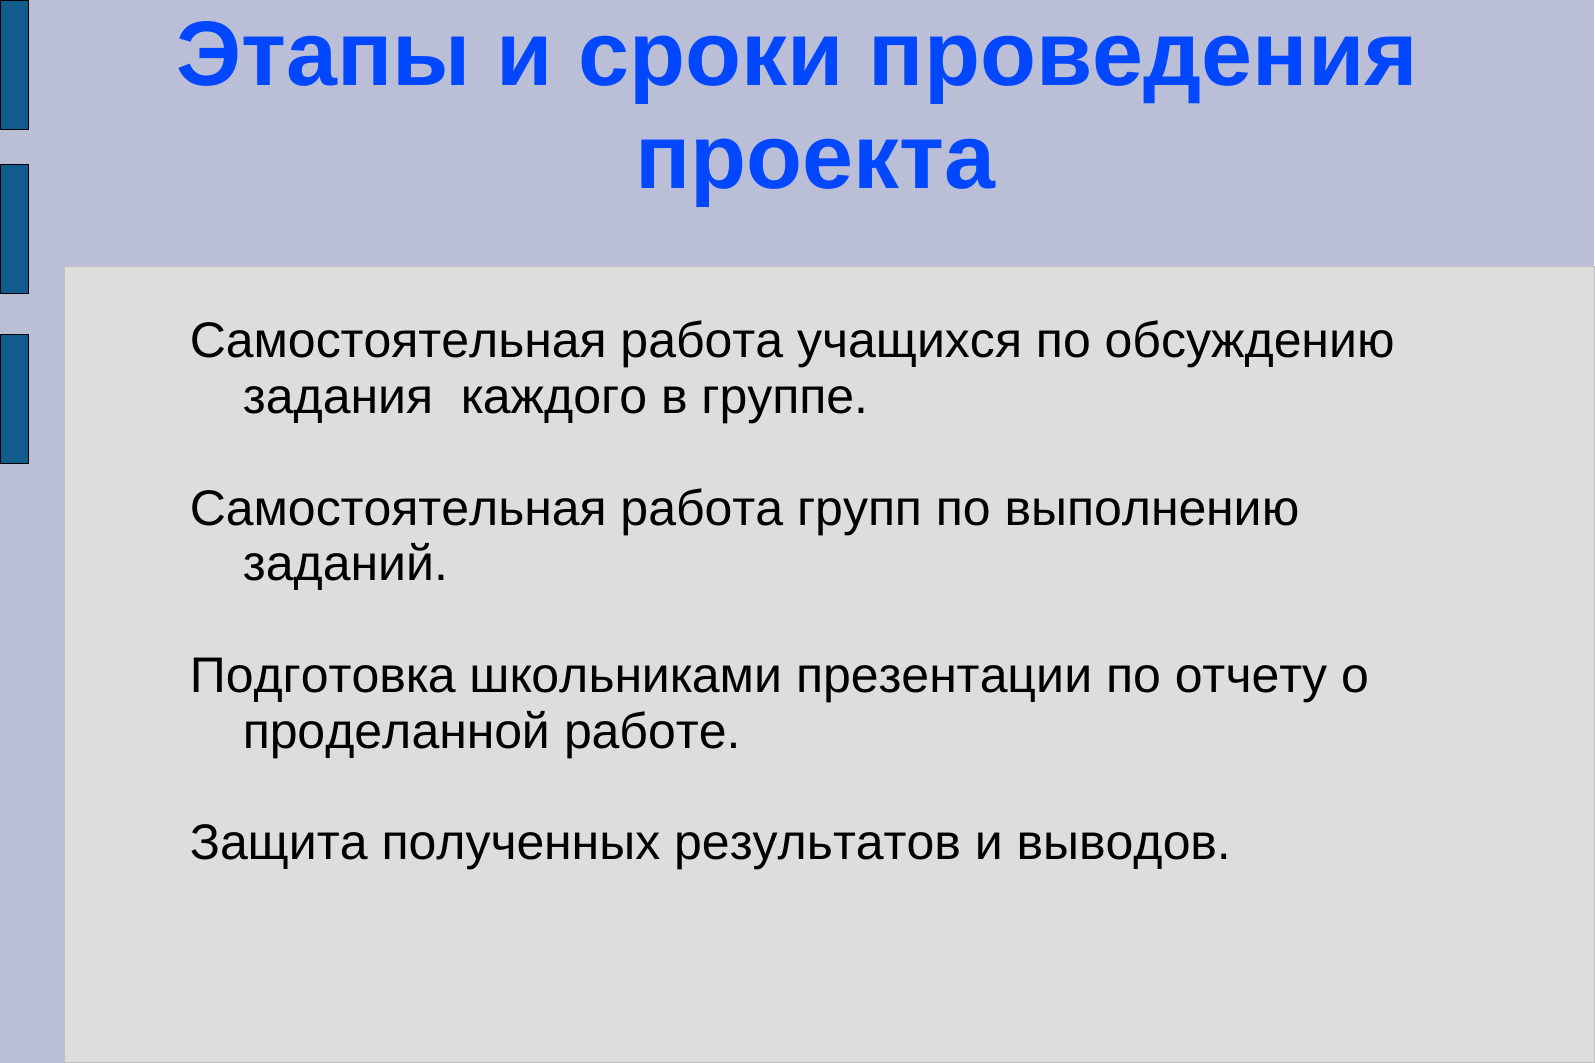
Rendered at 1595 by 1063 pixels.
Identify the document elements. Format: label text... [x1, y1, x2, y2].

list Самостоятельная работа учащихся по обсуждению задания каждого в группе. Самостоятельная работа групп по выполнению заданий. Подготовка школьниками презентации по отчету о проделанной работе. Защита полученных результатов и выводов. [172, 312, 1514, 983]
title Этапы и сроки проведения проекта [117, 2, 1479, 208]
